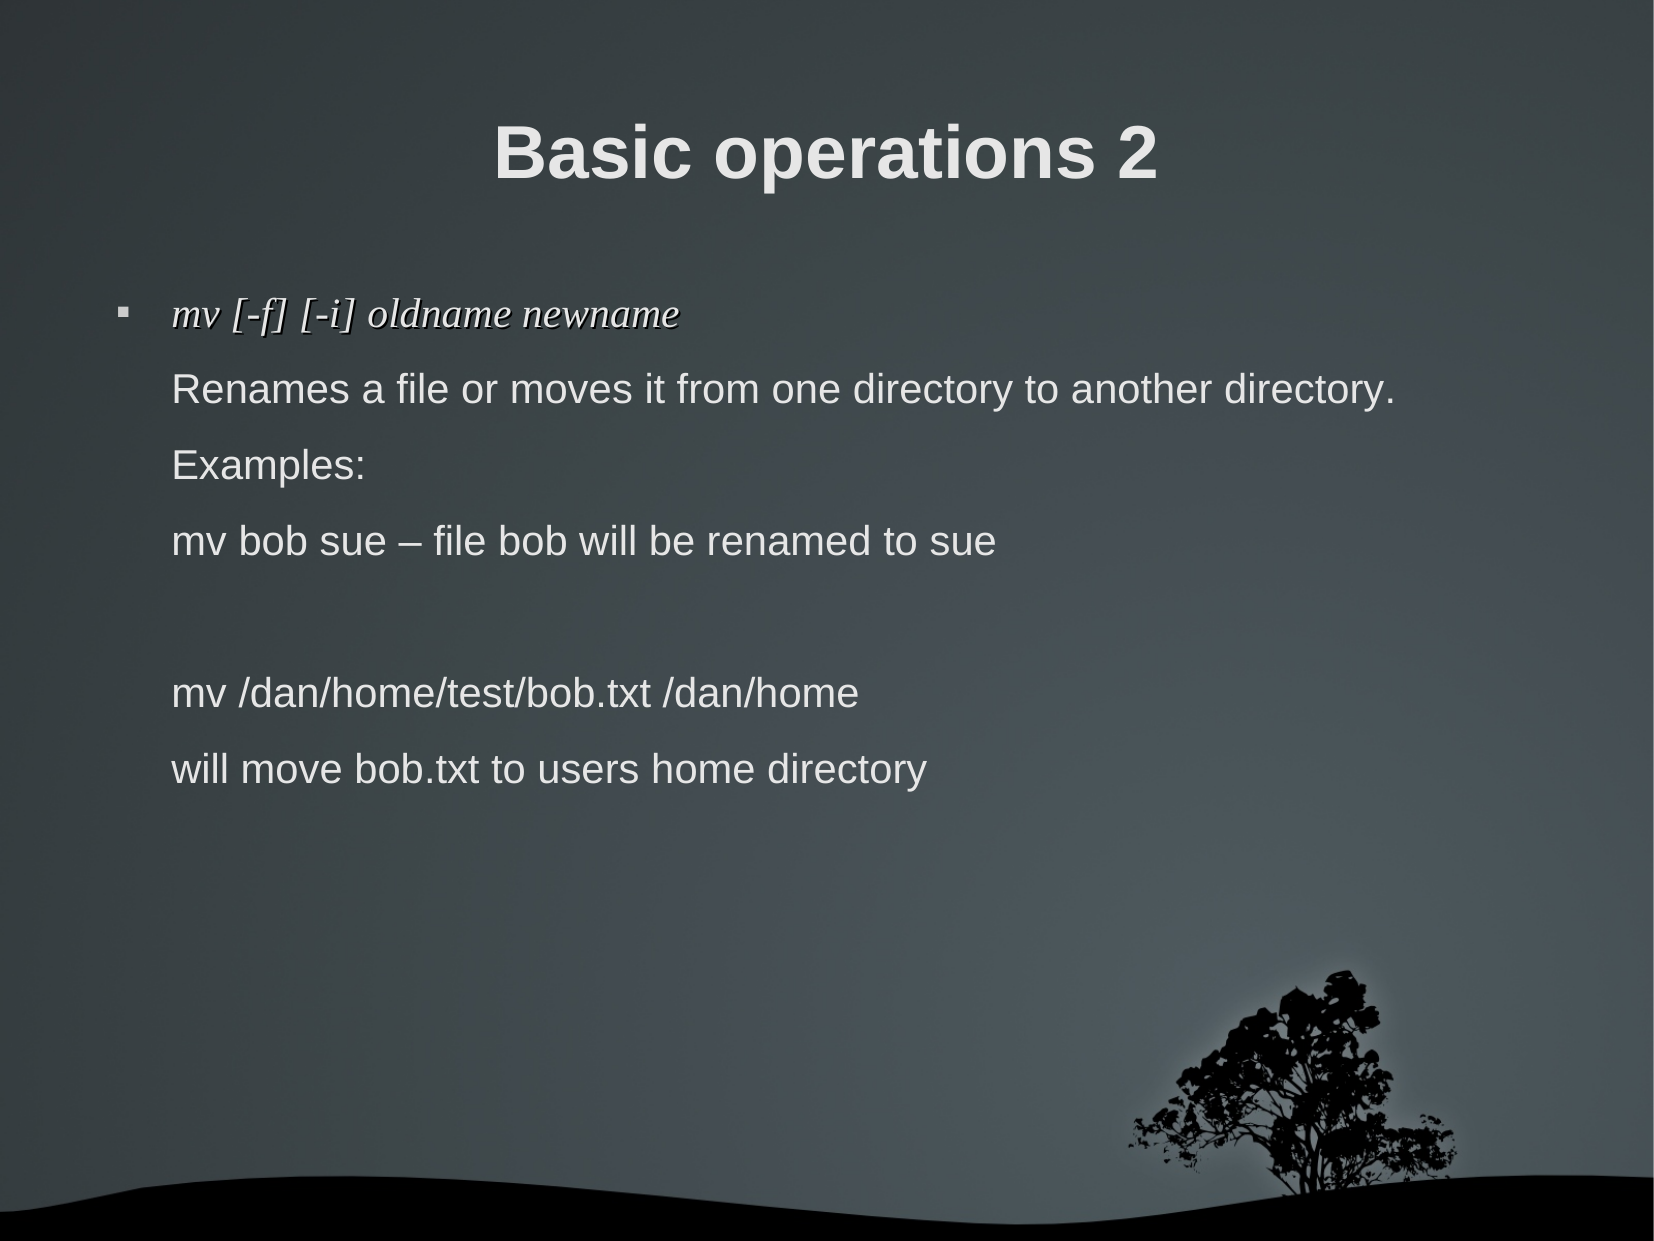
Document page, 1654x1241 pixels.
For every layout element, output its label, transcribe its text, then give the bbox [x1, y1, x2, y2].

list mv [-f] [-i] oldname newname Renames a file or moves it from one directory to another directory. Examples: mv bob sue – file bob will be renamed to sue mv /dan/home/test/bob.txt /dan/home will move bob.txt to users home directory [82, 290, 1571, 1094]
picture [0, 0, 1654, 1241]
title Basic operations 2 [82, 56, 1571, 250]
